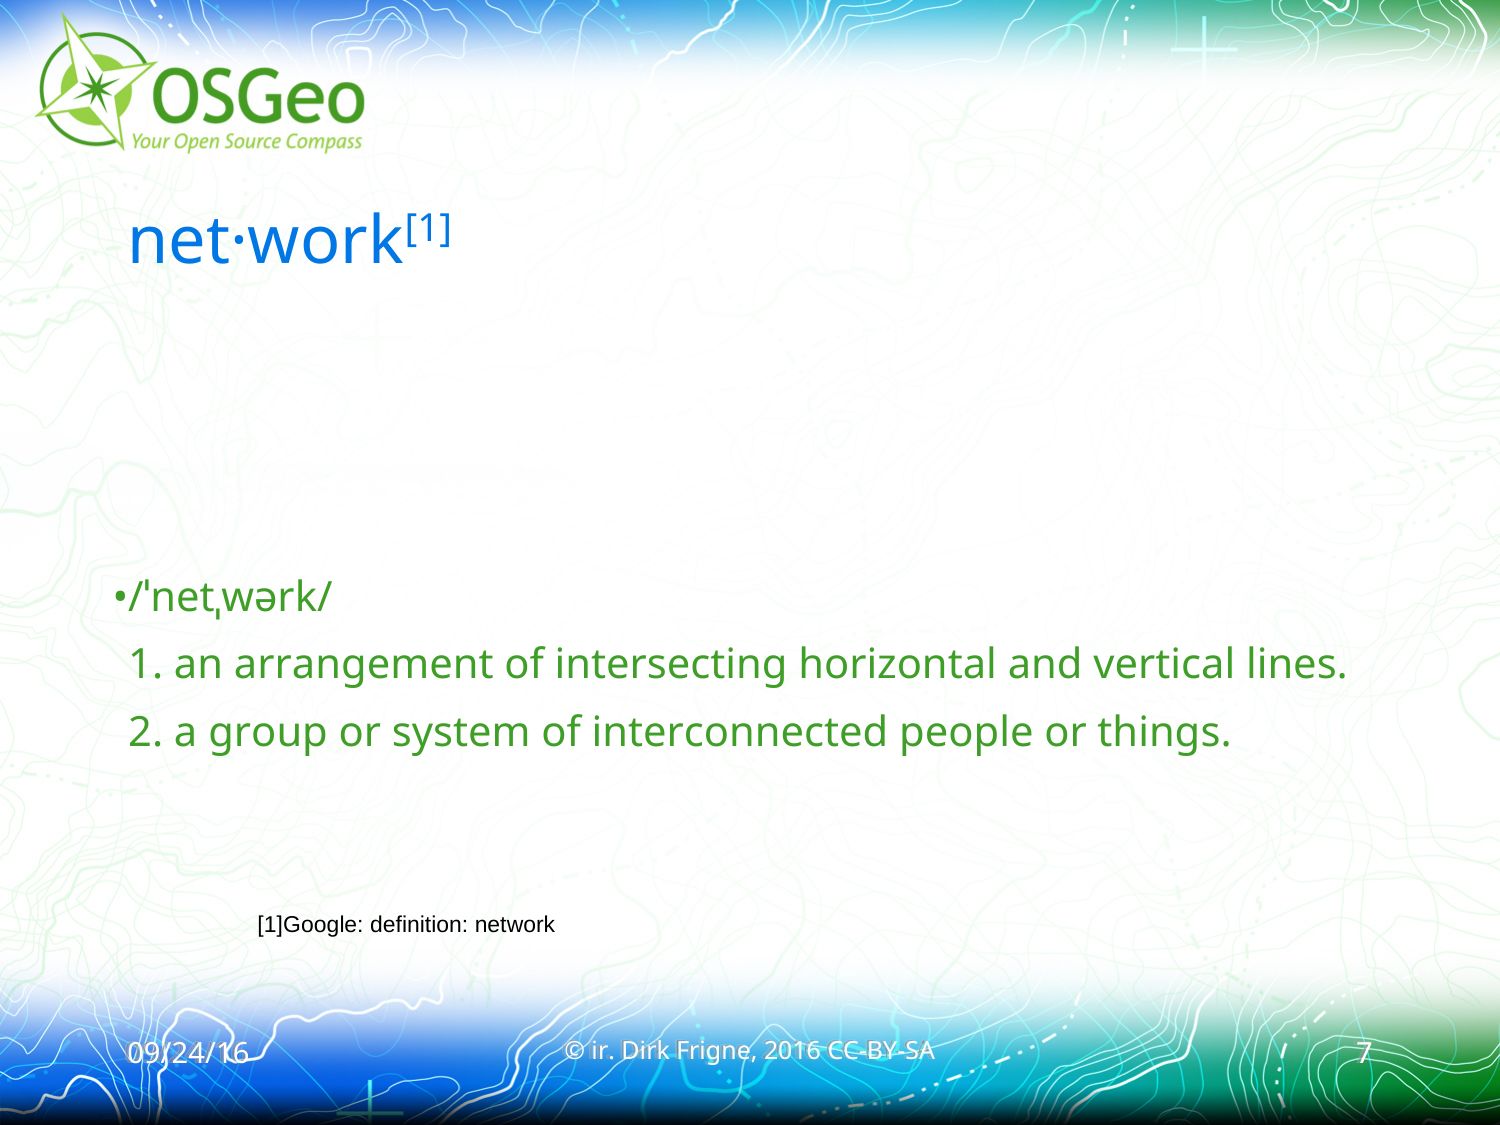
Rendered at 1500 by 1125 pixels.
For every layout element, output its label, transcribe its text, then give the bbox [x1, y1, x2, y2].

title net·work[1] [112, 187, 1388, 288]
subtitle /ˈnetˌwərk/ 1. an arrangement of intersecting horizontal and vertical lines. 2. a group or system of interconnected people or things. [112, 324, 1388, 1000]
picture [0, 0, 1500, 1125]
text_box [1]Google: definition: network [242, 902, 571, 945]
